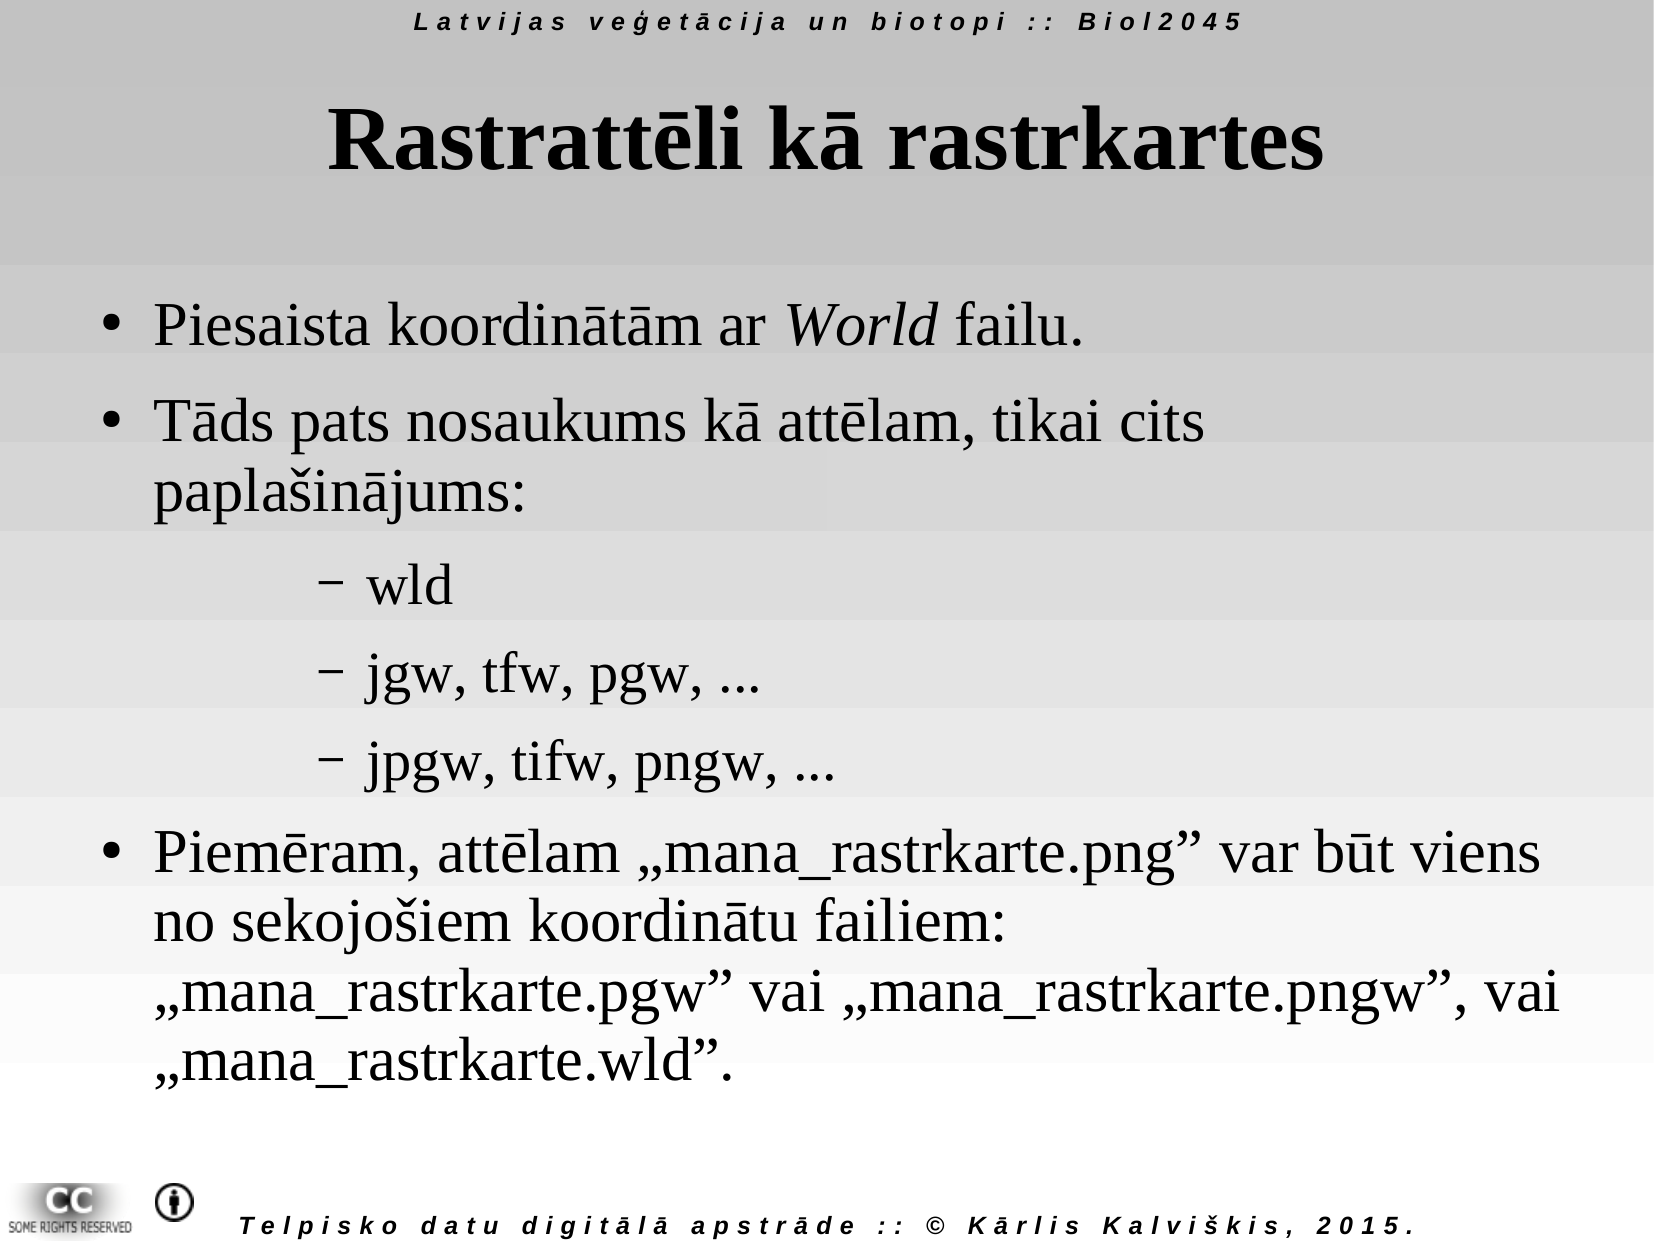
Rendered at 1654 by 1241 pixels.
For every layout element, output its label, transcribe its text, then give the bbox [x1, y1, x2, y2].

list Piesaista koordinātām ar World failu. Tāds pats nosaukums kā attēlam, tikai cits paplašinājums: wld jgw, tfw, pgw, ... jpgw, tifw, pngw, ... Piemēram, attēlam „mana_rastrkarte.png” var būt viens no sekojošiem koordinātu failiem: „mana_rastrkarte.pgw” vai „mana_rastrkarte.pngw”, vai „mana_rastrkarte.wld”. [82, 289, 1571, 1098]
picture [0, 0, 1654, 1241]
title Rastrattēli kā rastrkartes [29, 43, 1625, 234]
